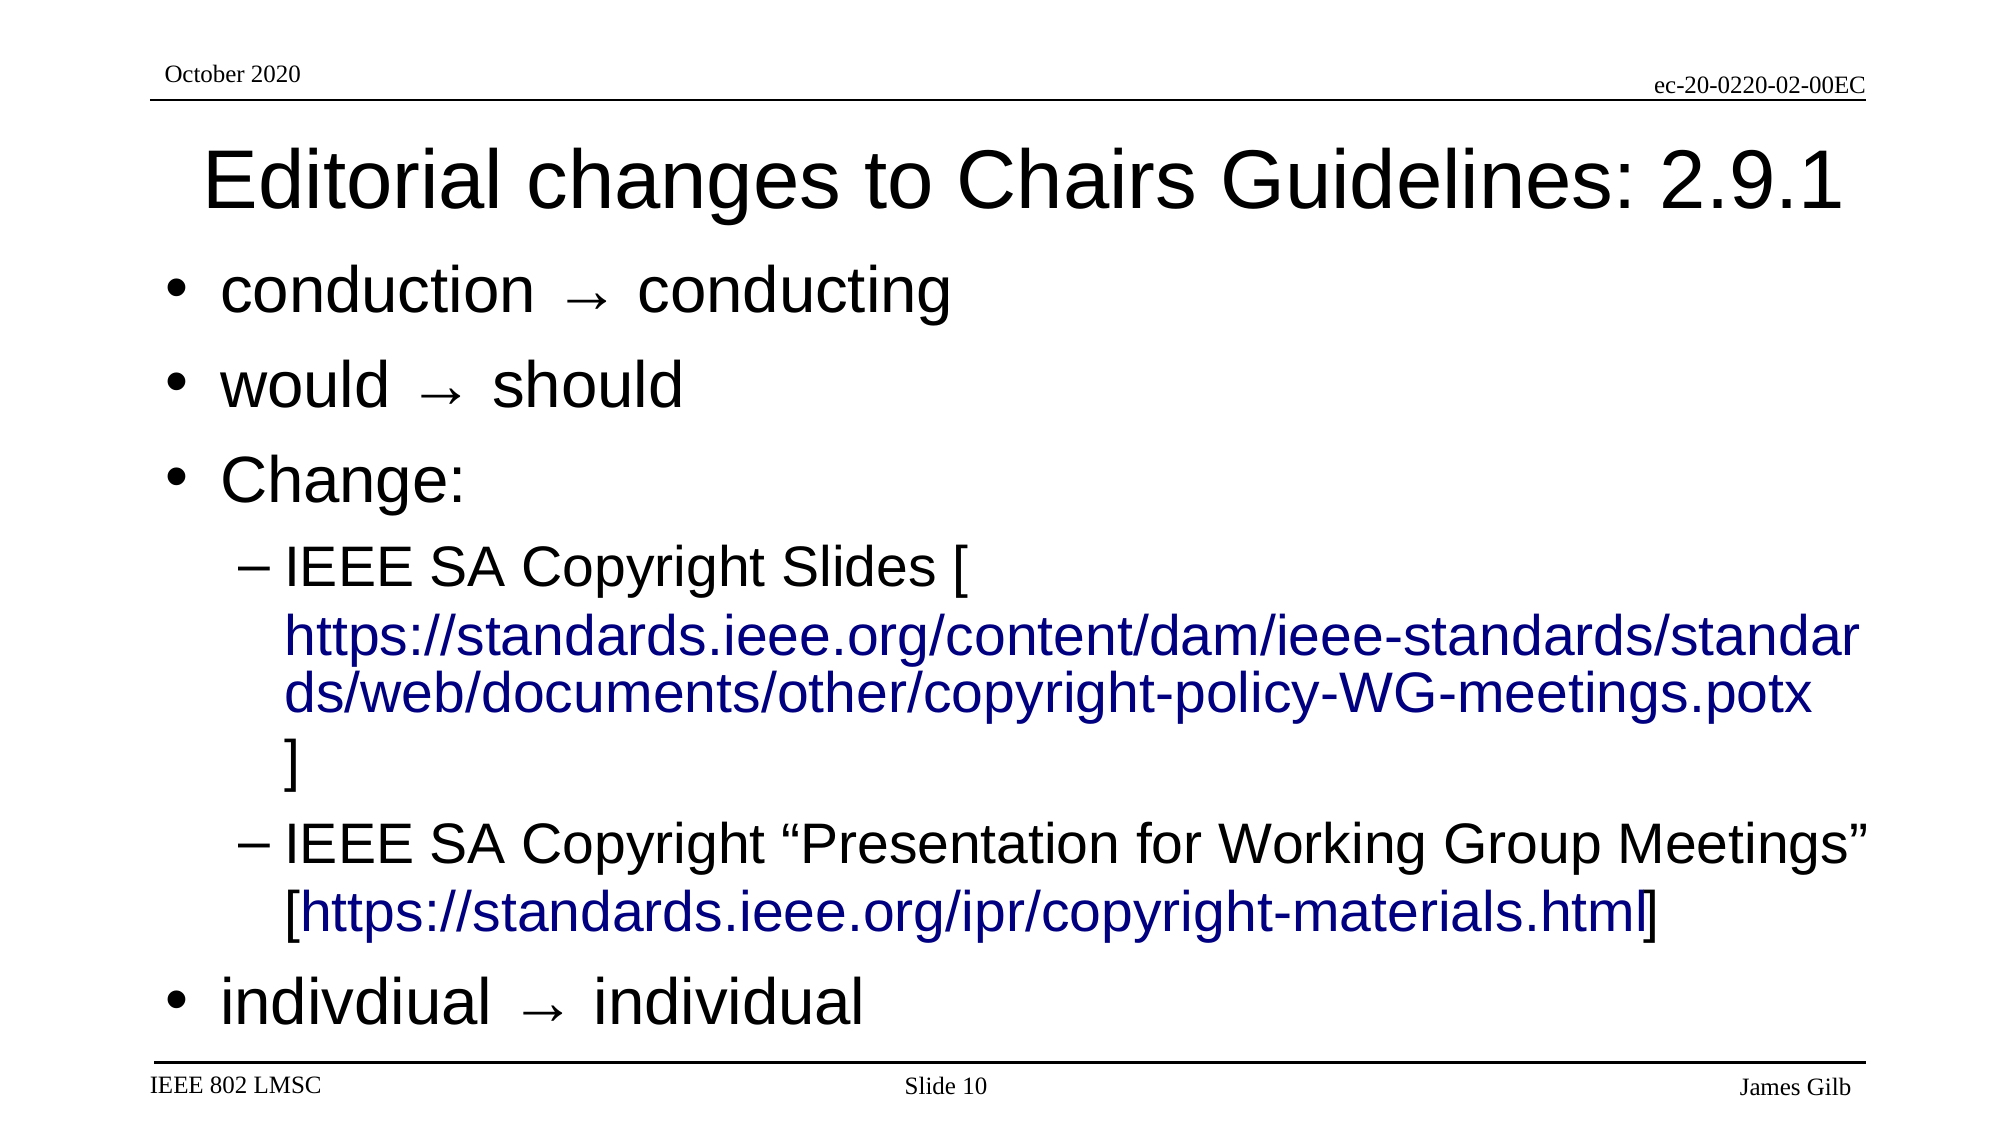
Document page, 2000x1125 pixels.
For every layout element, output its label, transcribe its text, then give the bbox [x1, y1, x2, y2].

title Editorial changes to Chairs Guidelines: 2.9.1 [149, 112, 1900, 238]
list conduction → conducting would → should Change: IEEE SA Copyright Slides [https://standards.ieee.org/content/dam/ieee-standards/standards/web/documents/other/copyright-policy-WG-meetings.potx] IEEE SA Copyright “Presentation for Working Group Meetings” [https://standards.ieee.org/ipr/copyright-materials.html] indivdiual → individual [150, 239, 1900, 1051]
